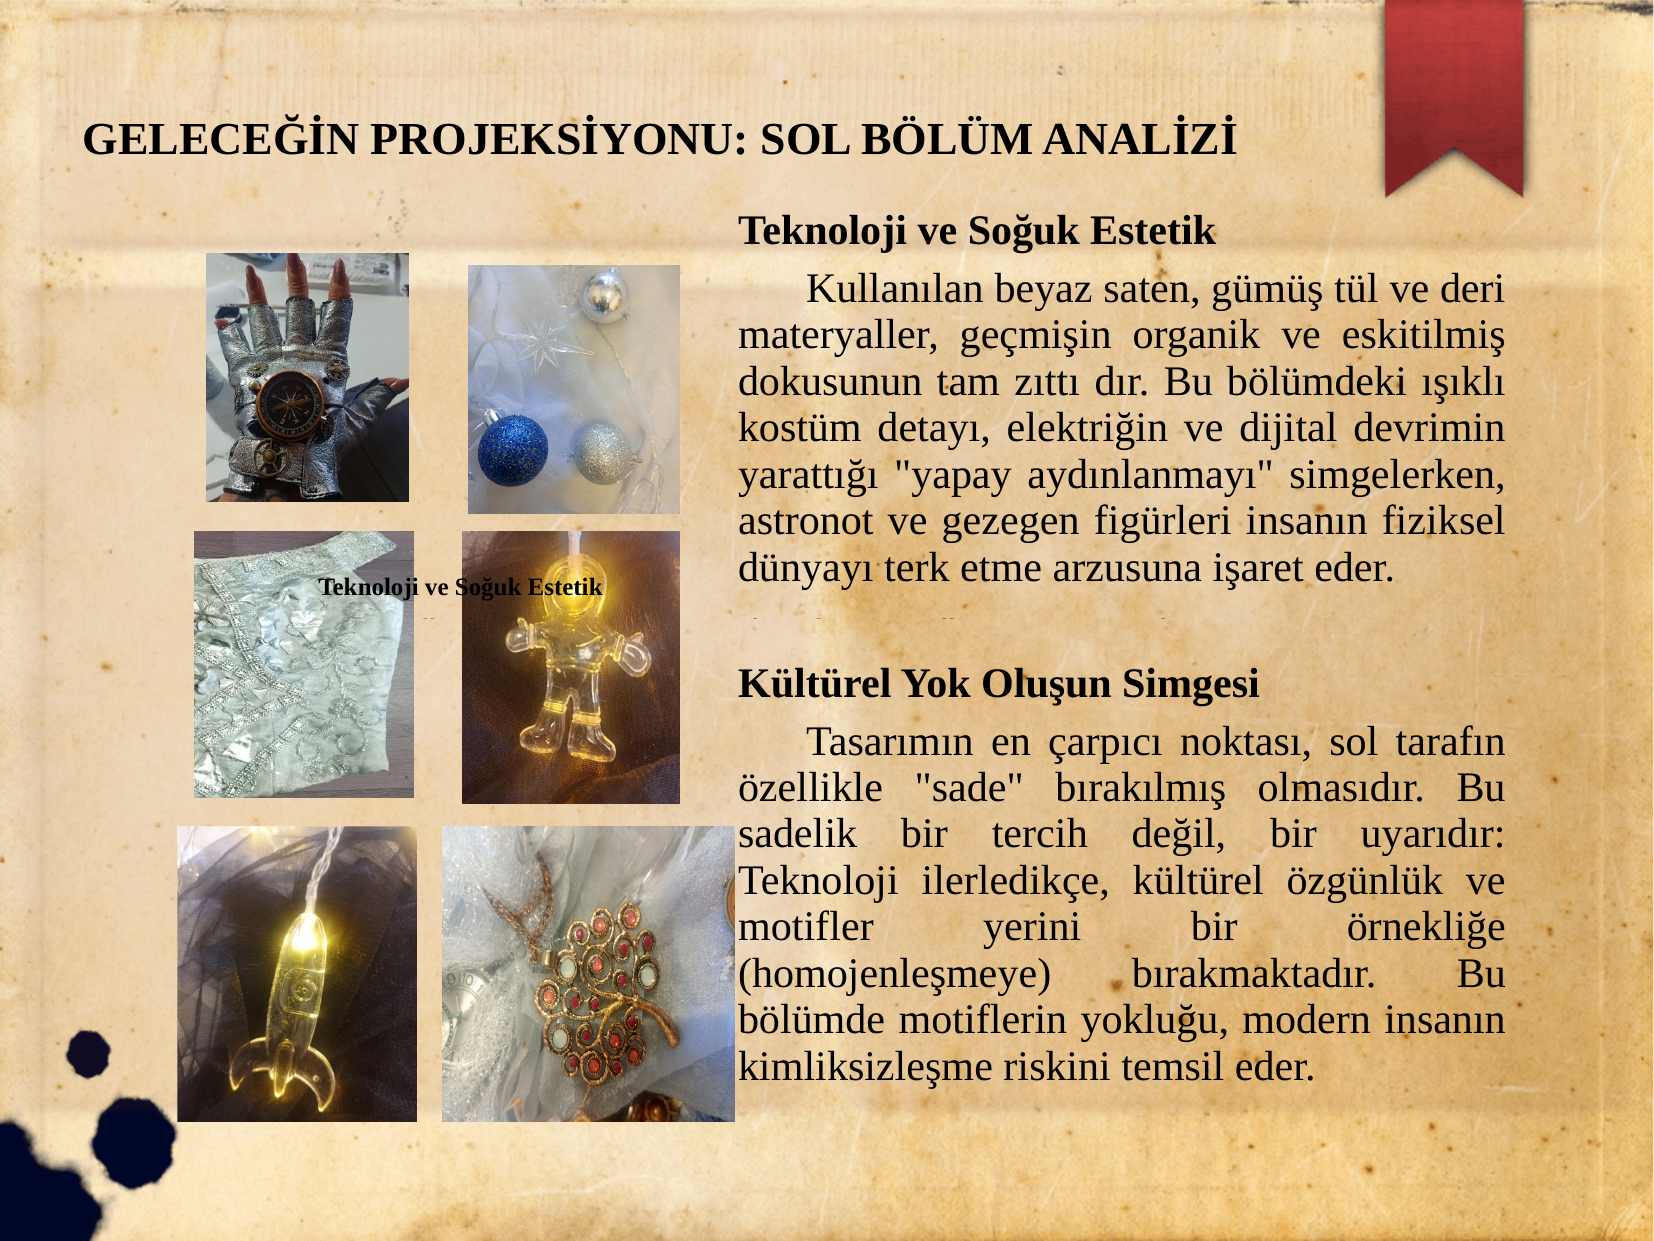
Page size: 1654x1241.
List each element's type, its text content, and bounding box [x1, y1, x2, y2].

chart [199, 441, 1204, 619]
title GELECEĞİN PROJEKSİYONU: SOL BÖLÜM ANALİZİ [82, 19, 1347, 207]
picture [0, 0, 1654, 1241]
list Teknoloji ve Soğuk Estetik ​ Kullanılan beyaz saten, gümüş tül ve deri materyaller, geçmişin organik ve eskitilmiş dokusunun tam zıttı dır. Bu bölümdeki ışıklı kostüm detayı, elektriğin ve dijital devrimin yarattığı "yapay aydınlanmayı" simgelerken, astronot ve gezegen figürleri insanın fiziksel dünyayı terk etme arzusuna işaret eder. ​Kültürel Yok Oluşun Simgesi ​ Tasarımın en çarpıcı noktası, sol tarafın özellikle "sade" bırakılmış olmasıdır. Bu sadelik bir tercih değil, bir uyarıdır: Teknoloji ilerledikçe, kültürel özgünlük ve motifler yerini bir örnekliğe (homojenleşmeye) bırakmaktadır. Bu bölümde motiflerin yokluğu, modern insanın kimliksizleşme riskini temsil eder. [738, 206, 1506, 1123]
